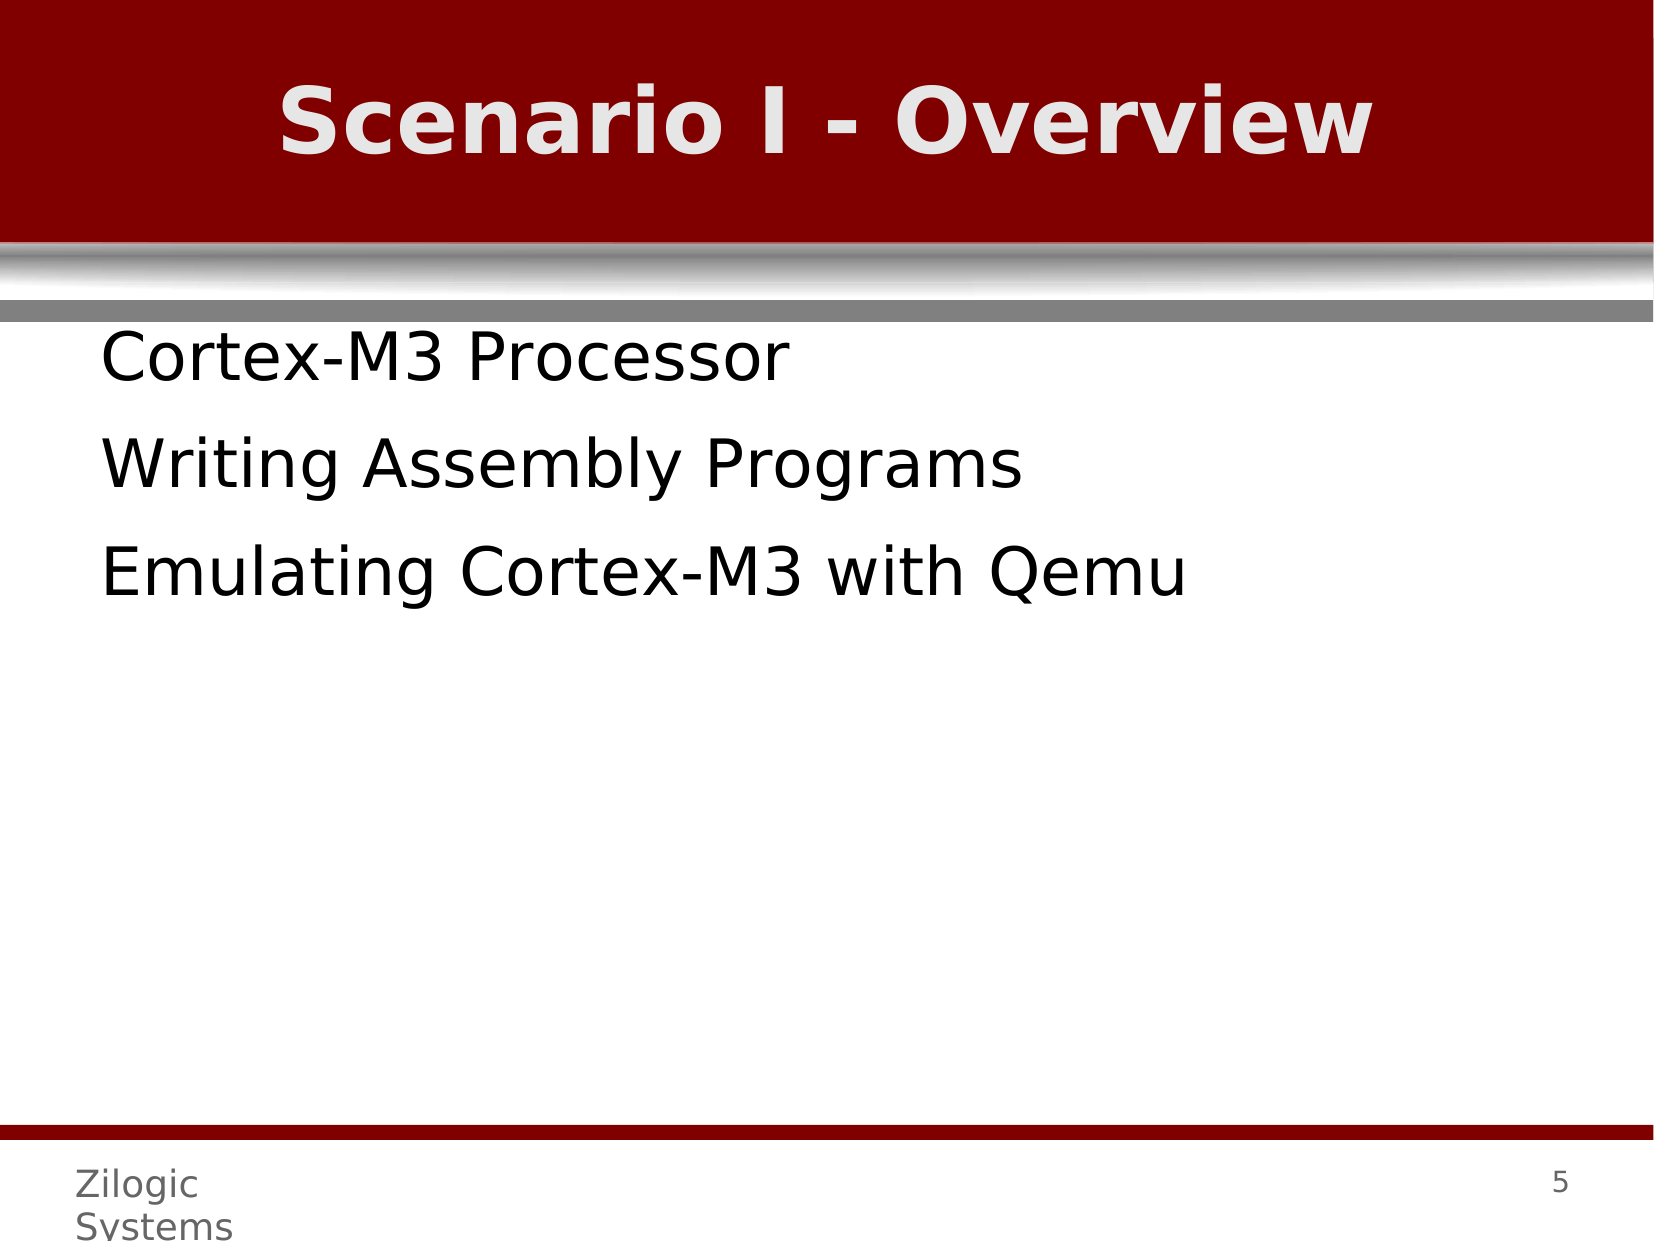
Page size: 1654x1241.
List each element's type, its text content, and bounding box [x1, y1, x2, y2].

title Scenario I - Overview [82, 18, 1571, 226]
list Cortex-M3 Processor Writing Assembly Programs Emulating Cortex-M3 with Qemu [82, 318, 1571, 1109]
